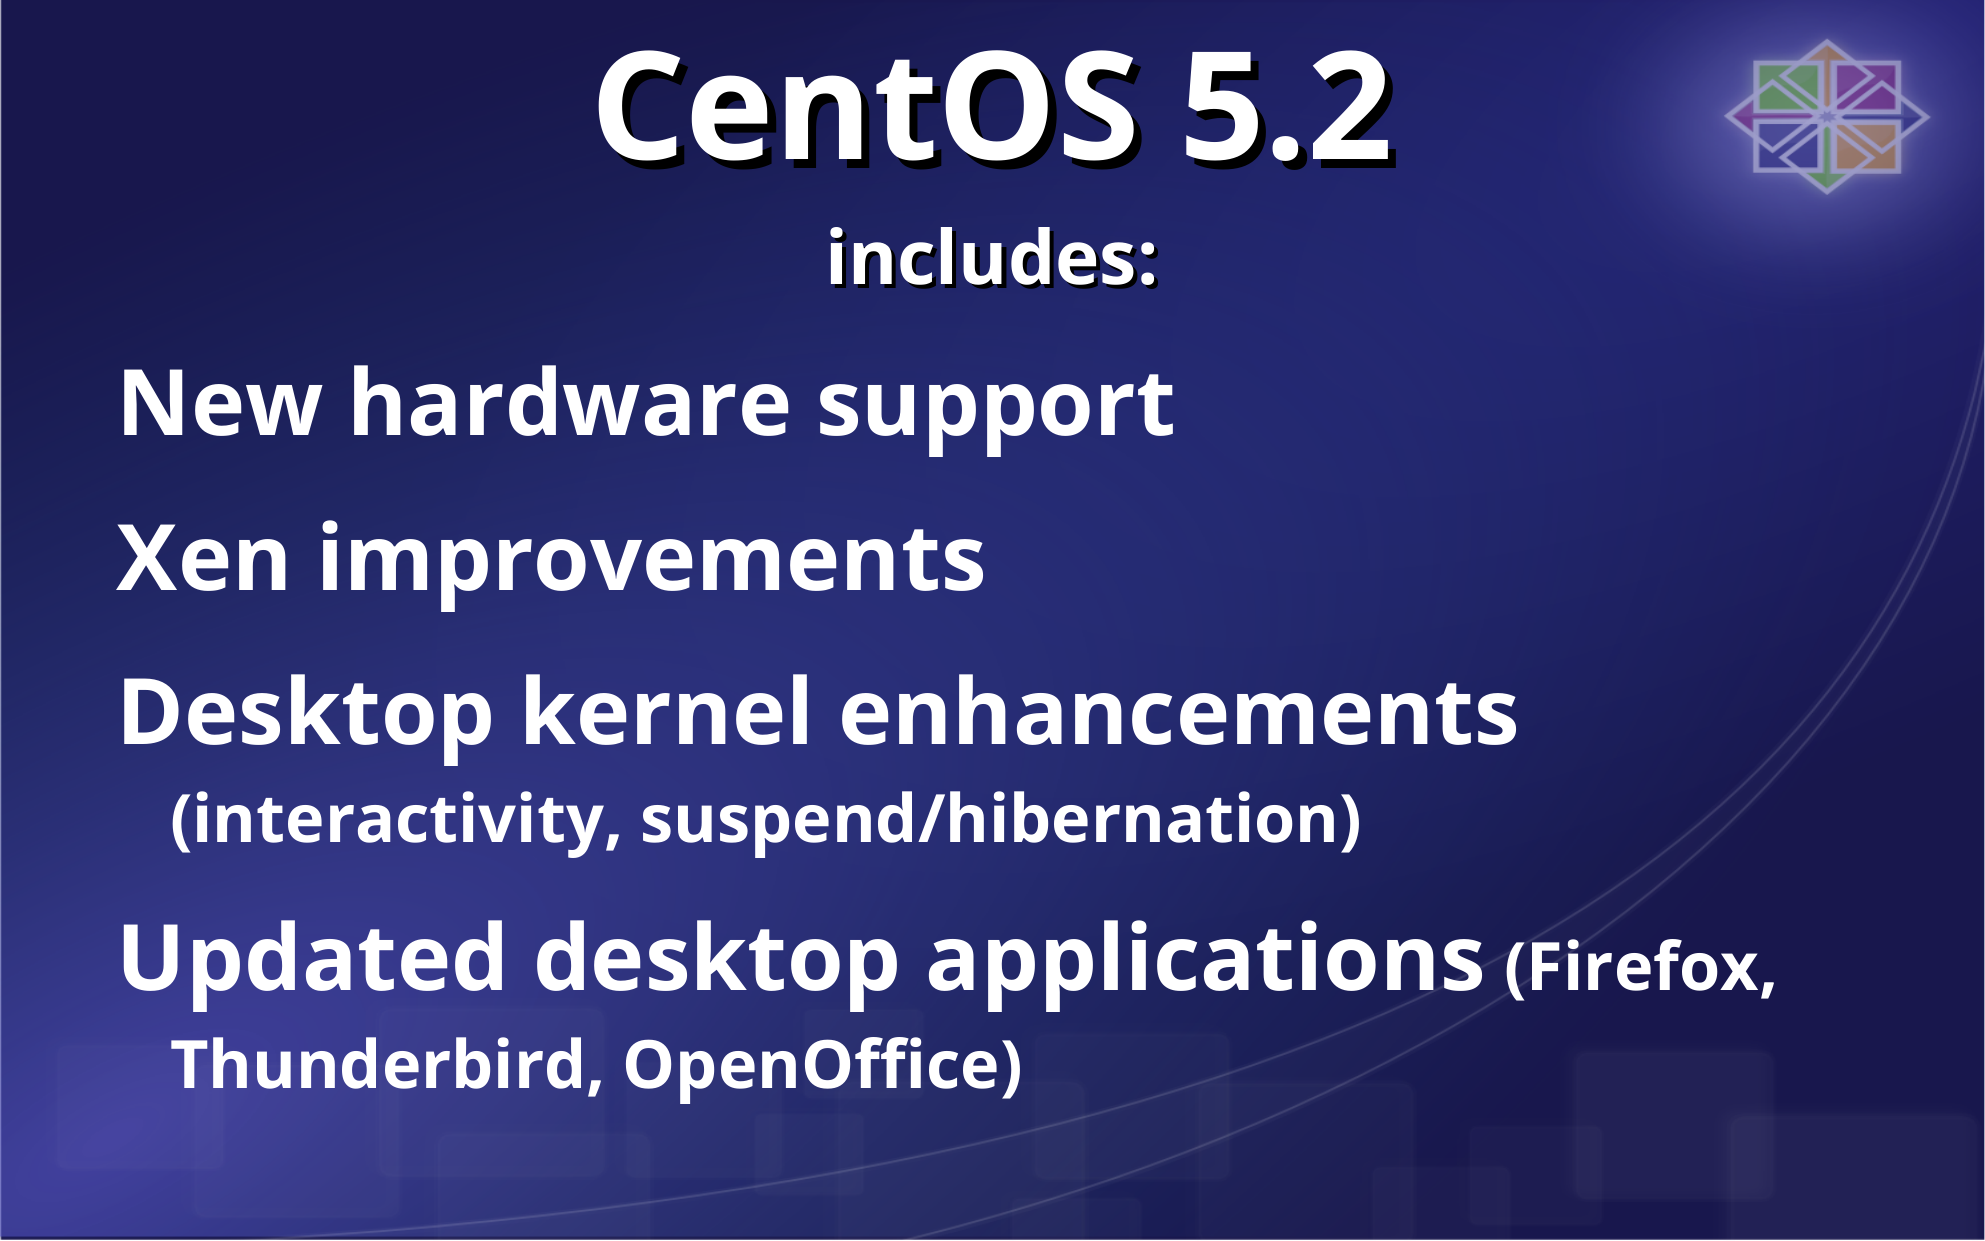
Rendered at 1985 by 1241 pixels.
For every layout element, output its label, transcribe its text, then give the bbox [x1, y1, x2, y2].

list New hardware support Xen improvements Desktop kernel enhancements (interactivity, suspend/hibernation) Updated desktop applications (Firefox, Thunderbird, OpenOffice) [99, 337, 1885, 1095]
picture [0, 0, 1985, 1241]
title CentOS 5.2 includes: [99, 15, 1885, 291]
